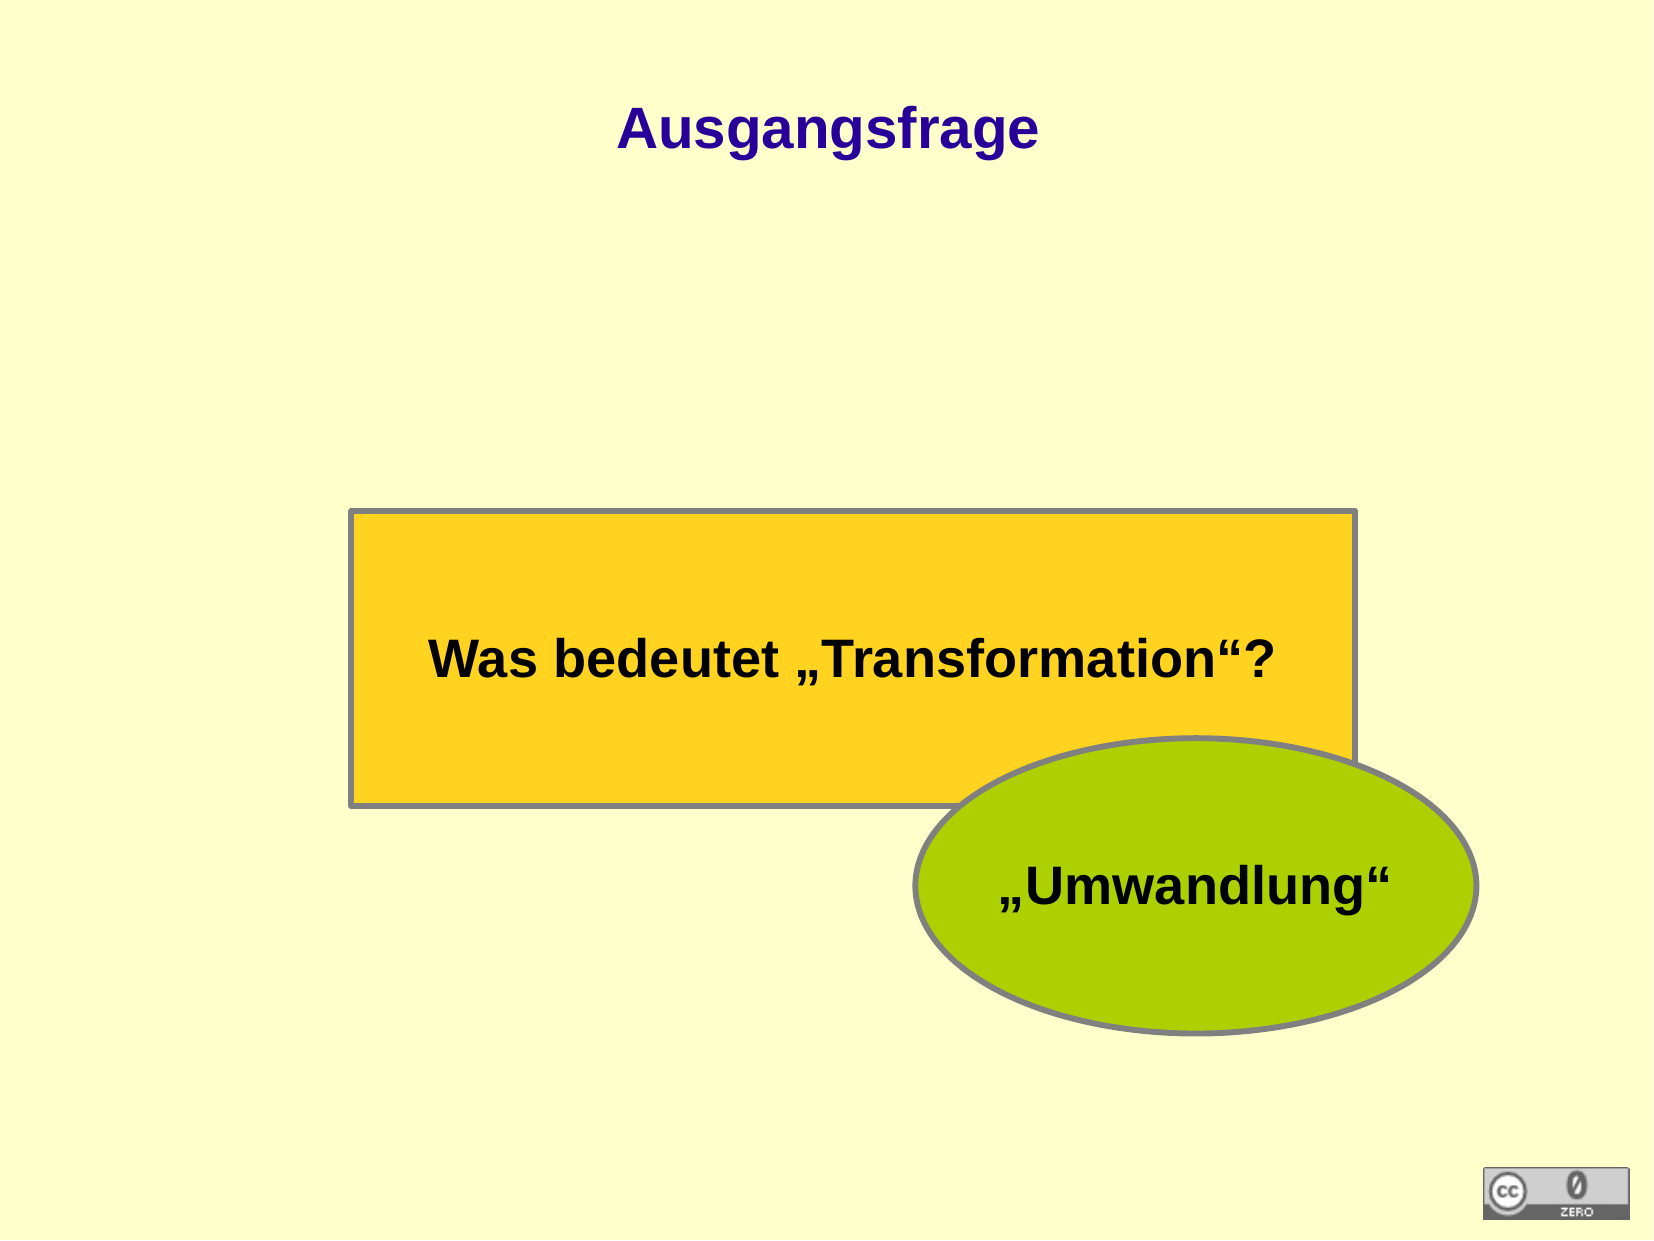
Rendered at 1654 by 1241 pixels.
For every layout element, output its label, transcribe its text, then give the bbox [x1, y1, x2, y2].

picture [1483, 1167, 1630, 1220]
text_box „Umwandlung“ [915, 738, 1477, 1034]
text_box Was bedeutet „Transformation“? [351, 510, 1356, 807]
title Ausgangsfrage [86, 49, 1571, 207]
